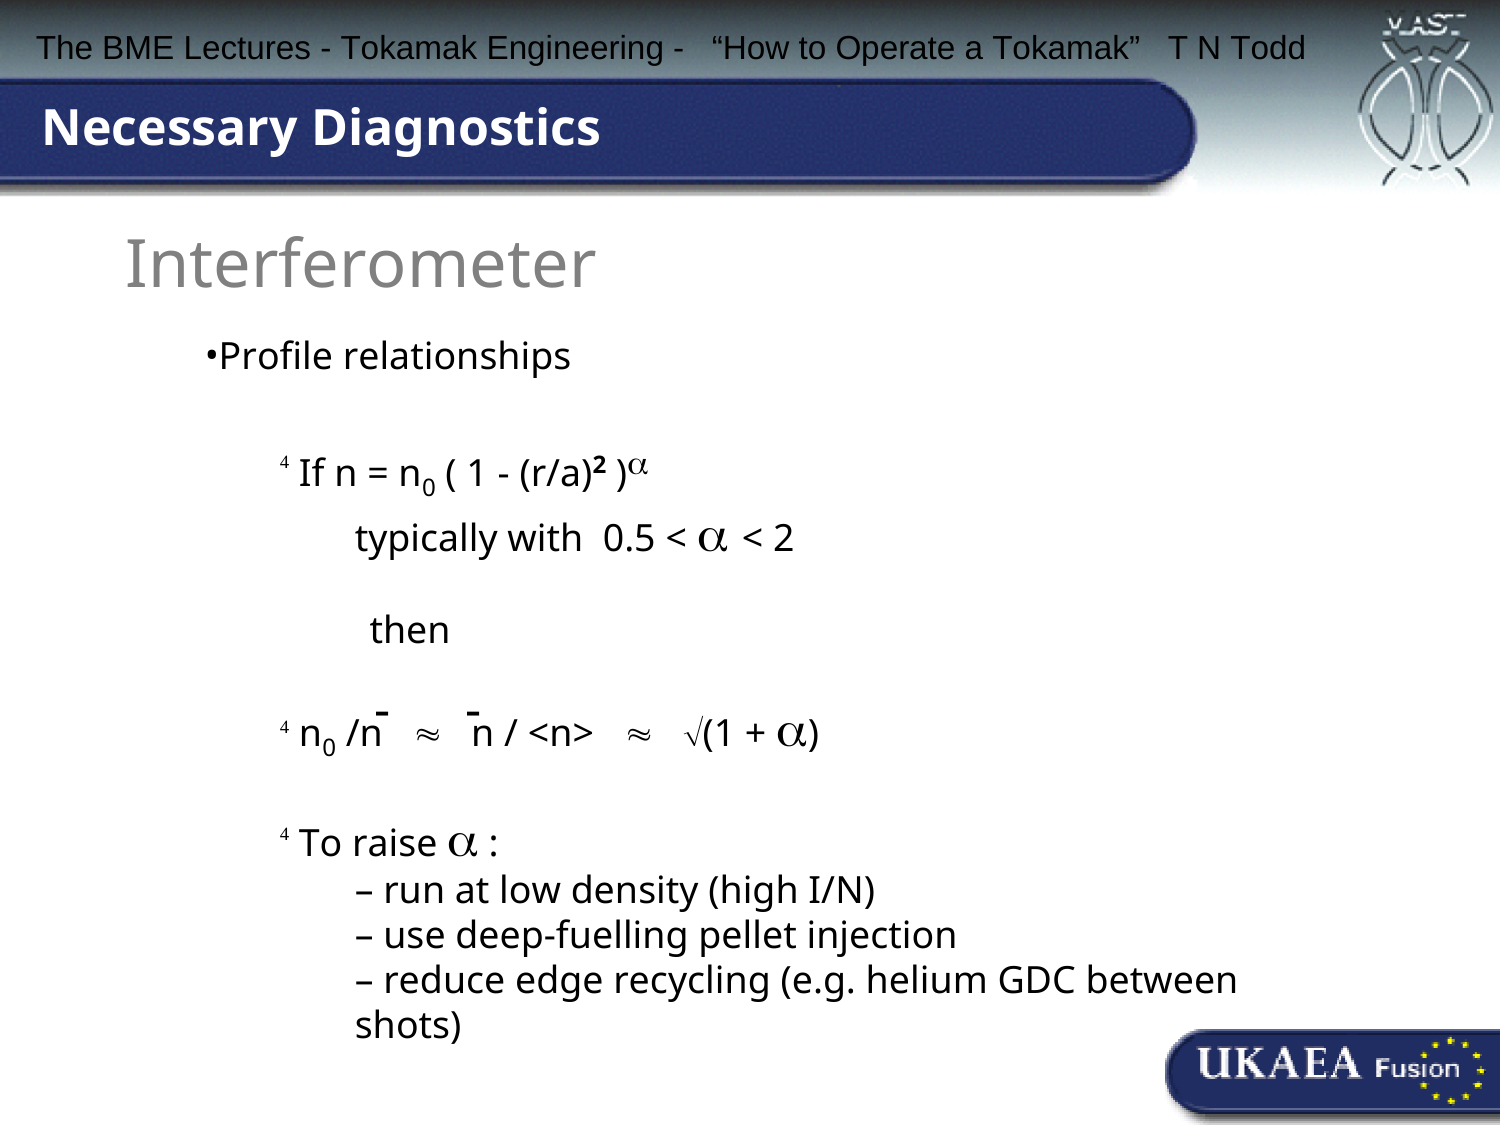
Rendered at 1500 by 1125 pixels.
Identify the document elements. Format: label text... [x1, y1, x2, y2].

text_box Profile relationships If n = n0 ( 1 - (r/a)2 ) typically with 0.5 <  < 2 then n0 /n  n / <n>  (1 + ) To raise  : run at low density (high I/N) use deep-fuelling pellet injection reduce edge recycling (e.g. helium GDC between shots) [190, 323, 1357, 1055]
text_box Necessary Diagnostics [26, 88, 617, 164]
picture [1165, 1029, 1500, 1125]
picture [0, 0, 1500, 202]
text_box Interferometer [110, 212, 613, 309]
text_box - - [359, 669, 497, 746]
text_box The BME Lectures - Tokamak Engineering - “How to Operate a Tokamak” T N Todd [0, 18, 1323, 60]
